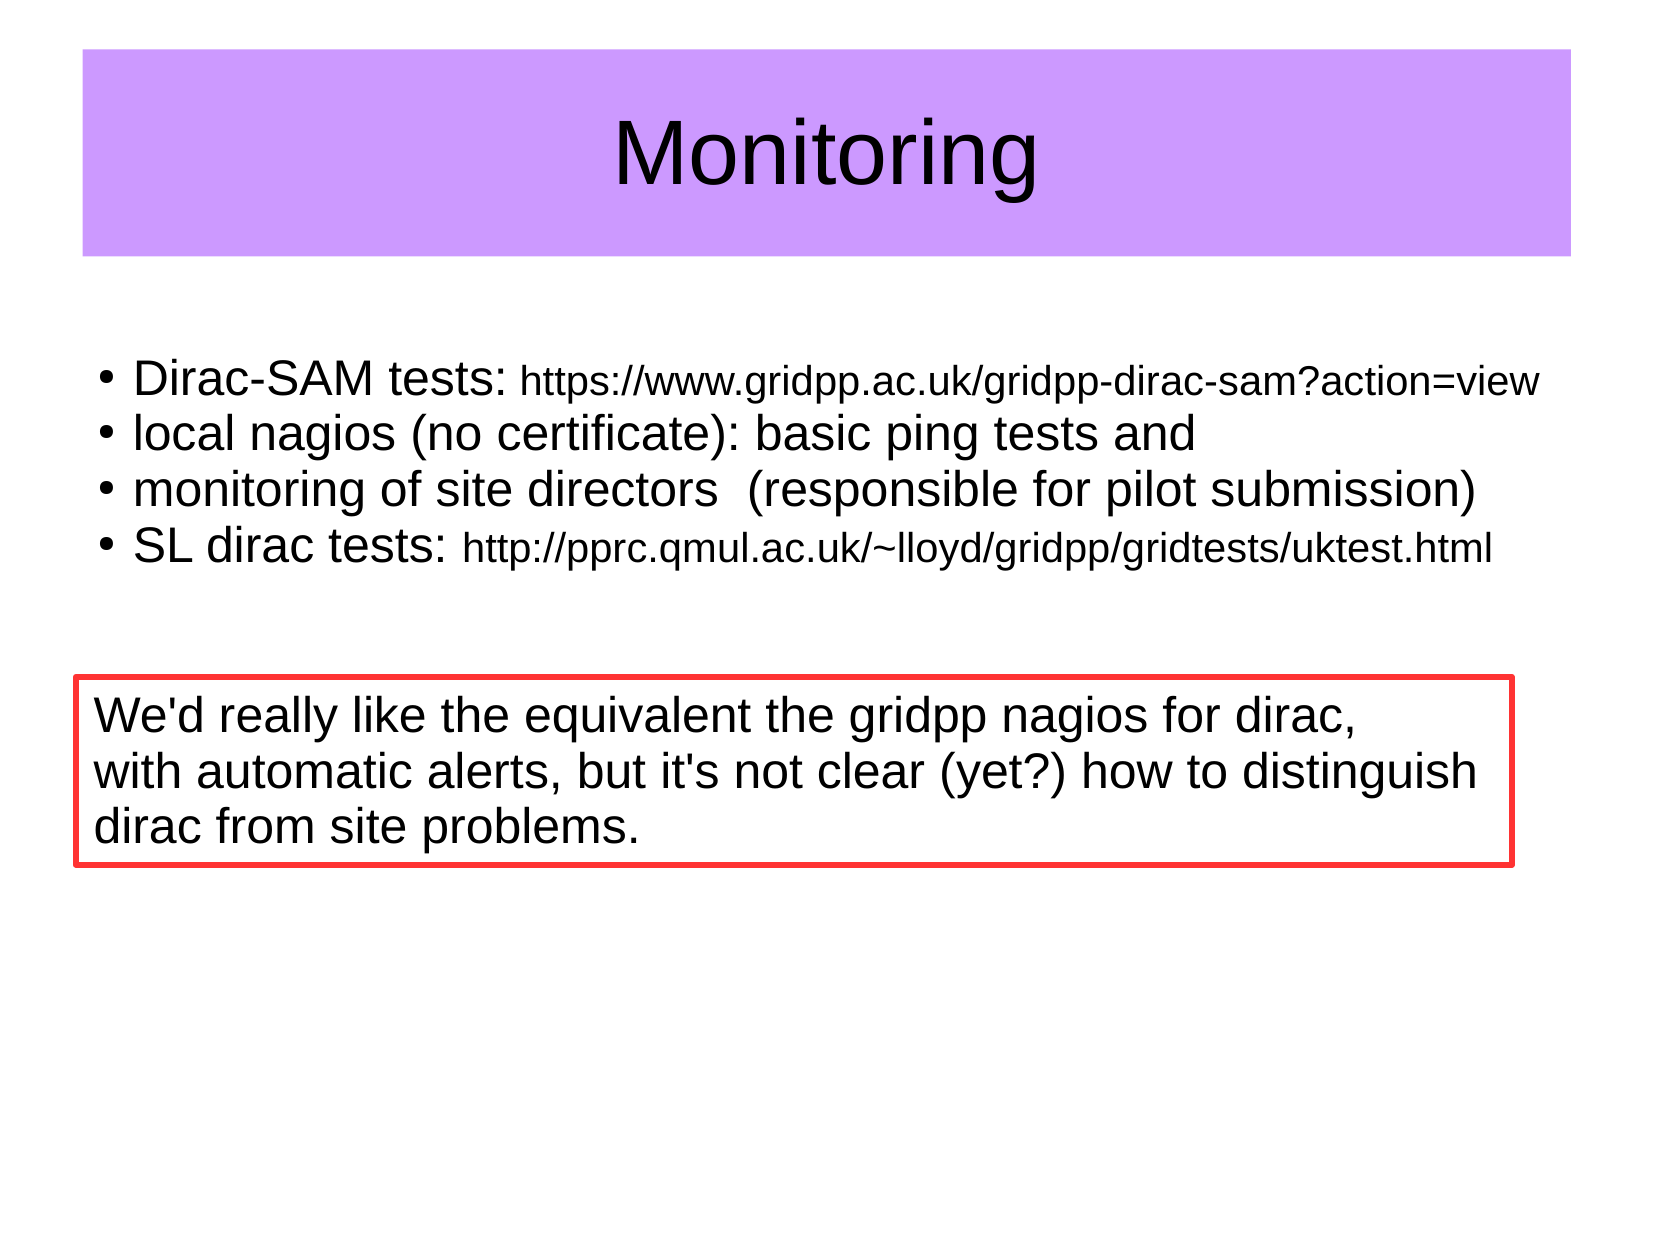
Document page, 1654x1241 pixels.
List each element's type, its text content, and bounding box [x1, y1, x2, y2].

text_box Dirac-SAM tests: https://www.gridpp.ac.uk/gridpp-dirac-sam?action=view local nagios (no certificate): basic ping tests and monitoring of site directors (responsible for pilot submission) SL dirac tests: http://pprc.qmul.ac.uk/~lloyd/gridpp/gridtests/uktest.html [82, 342, 1607, 604]
title Monitoring [82, 49, 1571, 257]
text_box We'd really like the equivalent the gridpp nagios for dirac, with automatic alerts, but it's not clear (yet?) how to distinguish dirac from site problems. [75, 676, 1512, 865]
